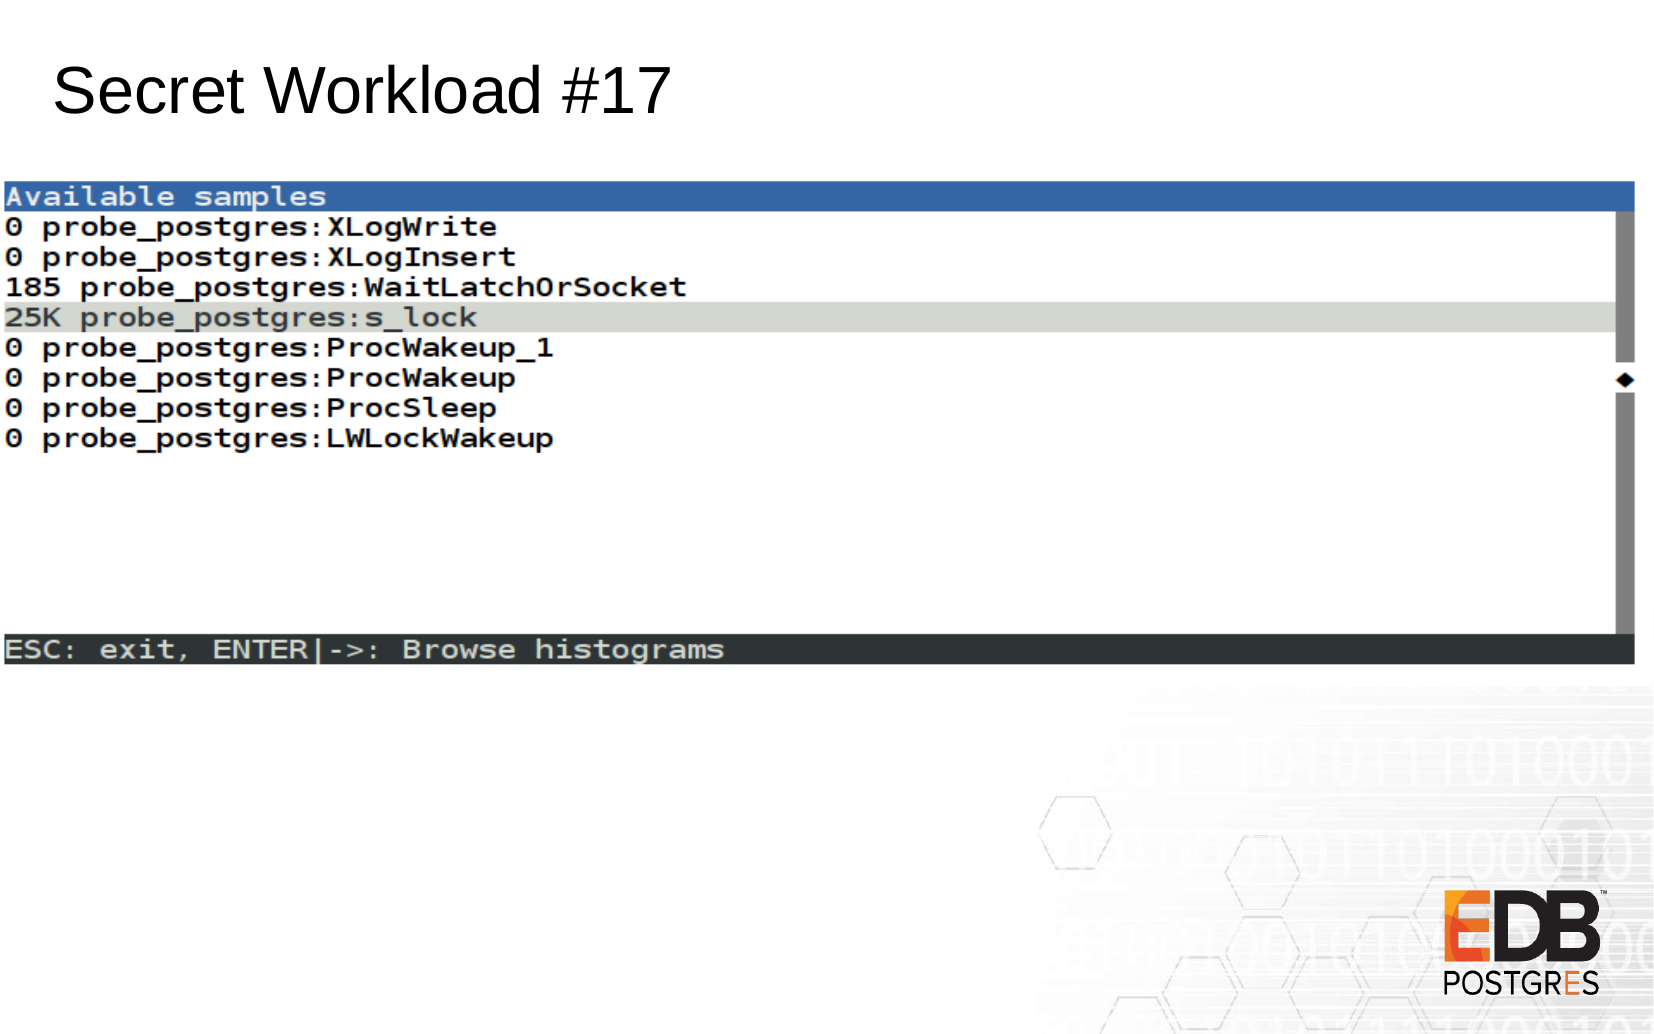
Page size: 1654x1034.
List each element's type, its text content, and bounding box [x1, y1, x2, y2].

title Secret Workload #17 [52, 54, 1318, 126]
picture [0, 0, 1654, 1034]
